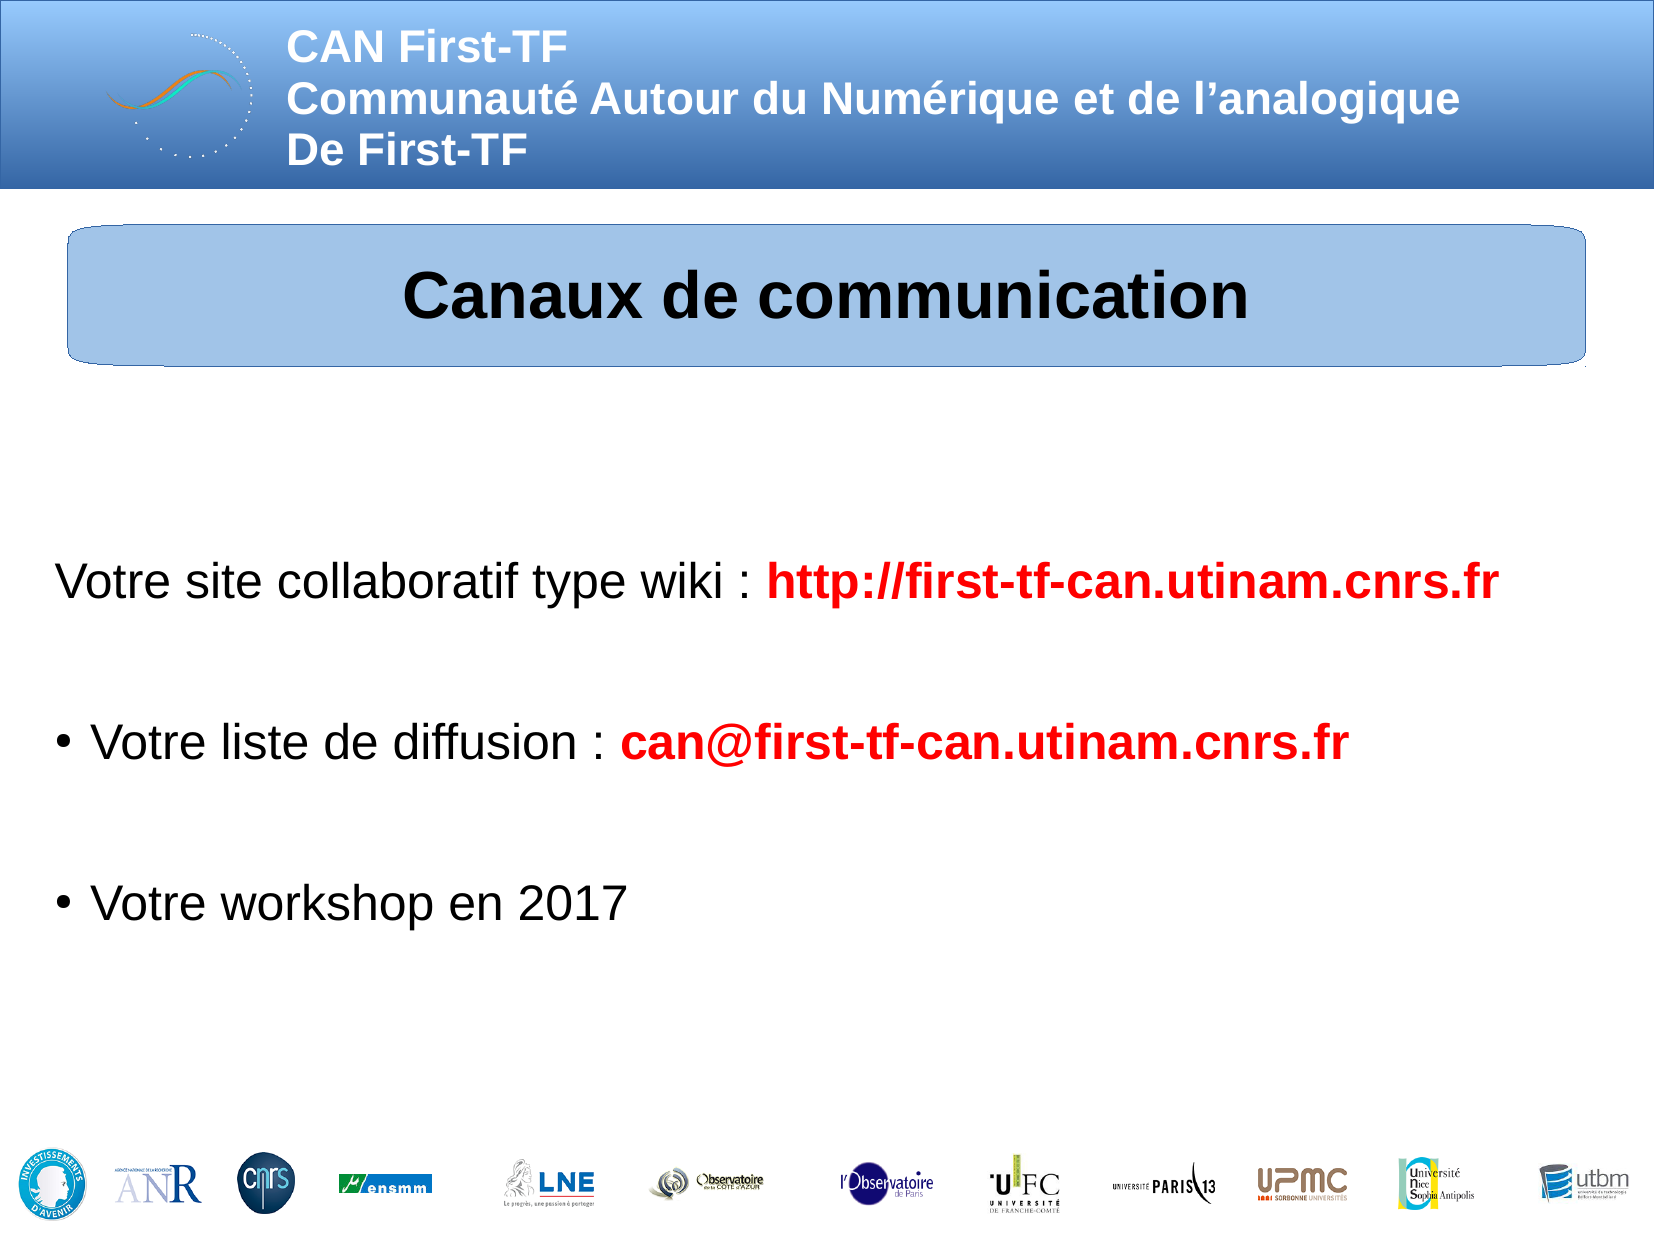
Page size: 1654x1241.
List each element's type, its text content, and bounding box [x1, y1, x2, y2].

text_box Canaux de communication [67, 224, 1586, 367]
picture [504, 1159, 594, 1207]
picture [339, 1174, 432, 1193]
picture [1538, 1163, 1630, 1204]
text_box CAN First-TF Communauté Autour du Numérique et de l’analogique De First-TF [271, 14, 1627, 213]
picture [100, 23, 260, 166]
picture [237, 1152, 295, 1214]
picture [1256, 1163, 1348, 1204]
picture [987, 1153, 1060, 1214]
picture [1113, 1162, 1215, 1204]
text_box Votre site collaboratif type wiki : http://first-tf-can.utinam.cnrs.fr Votre liste de diffusion : can@first-tf-can.utinam.cnrs.fr Votre workshop en 2017 [39, 545, 1605, 959]
picture [16, 1145, 87, 1221]
picture [114, 1164, 202, 1203]
picture [648, 1166, 764, 1201]
picture [841, 1161, 933, 1206]
picture [1398, 1157, 1474, 1210]
text_box [0, 0, 1654, 189]
